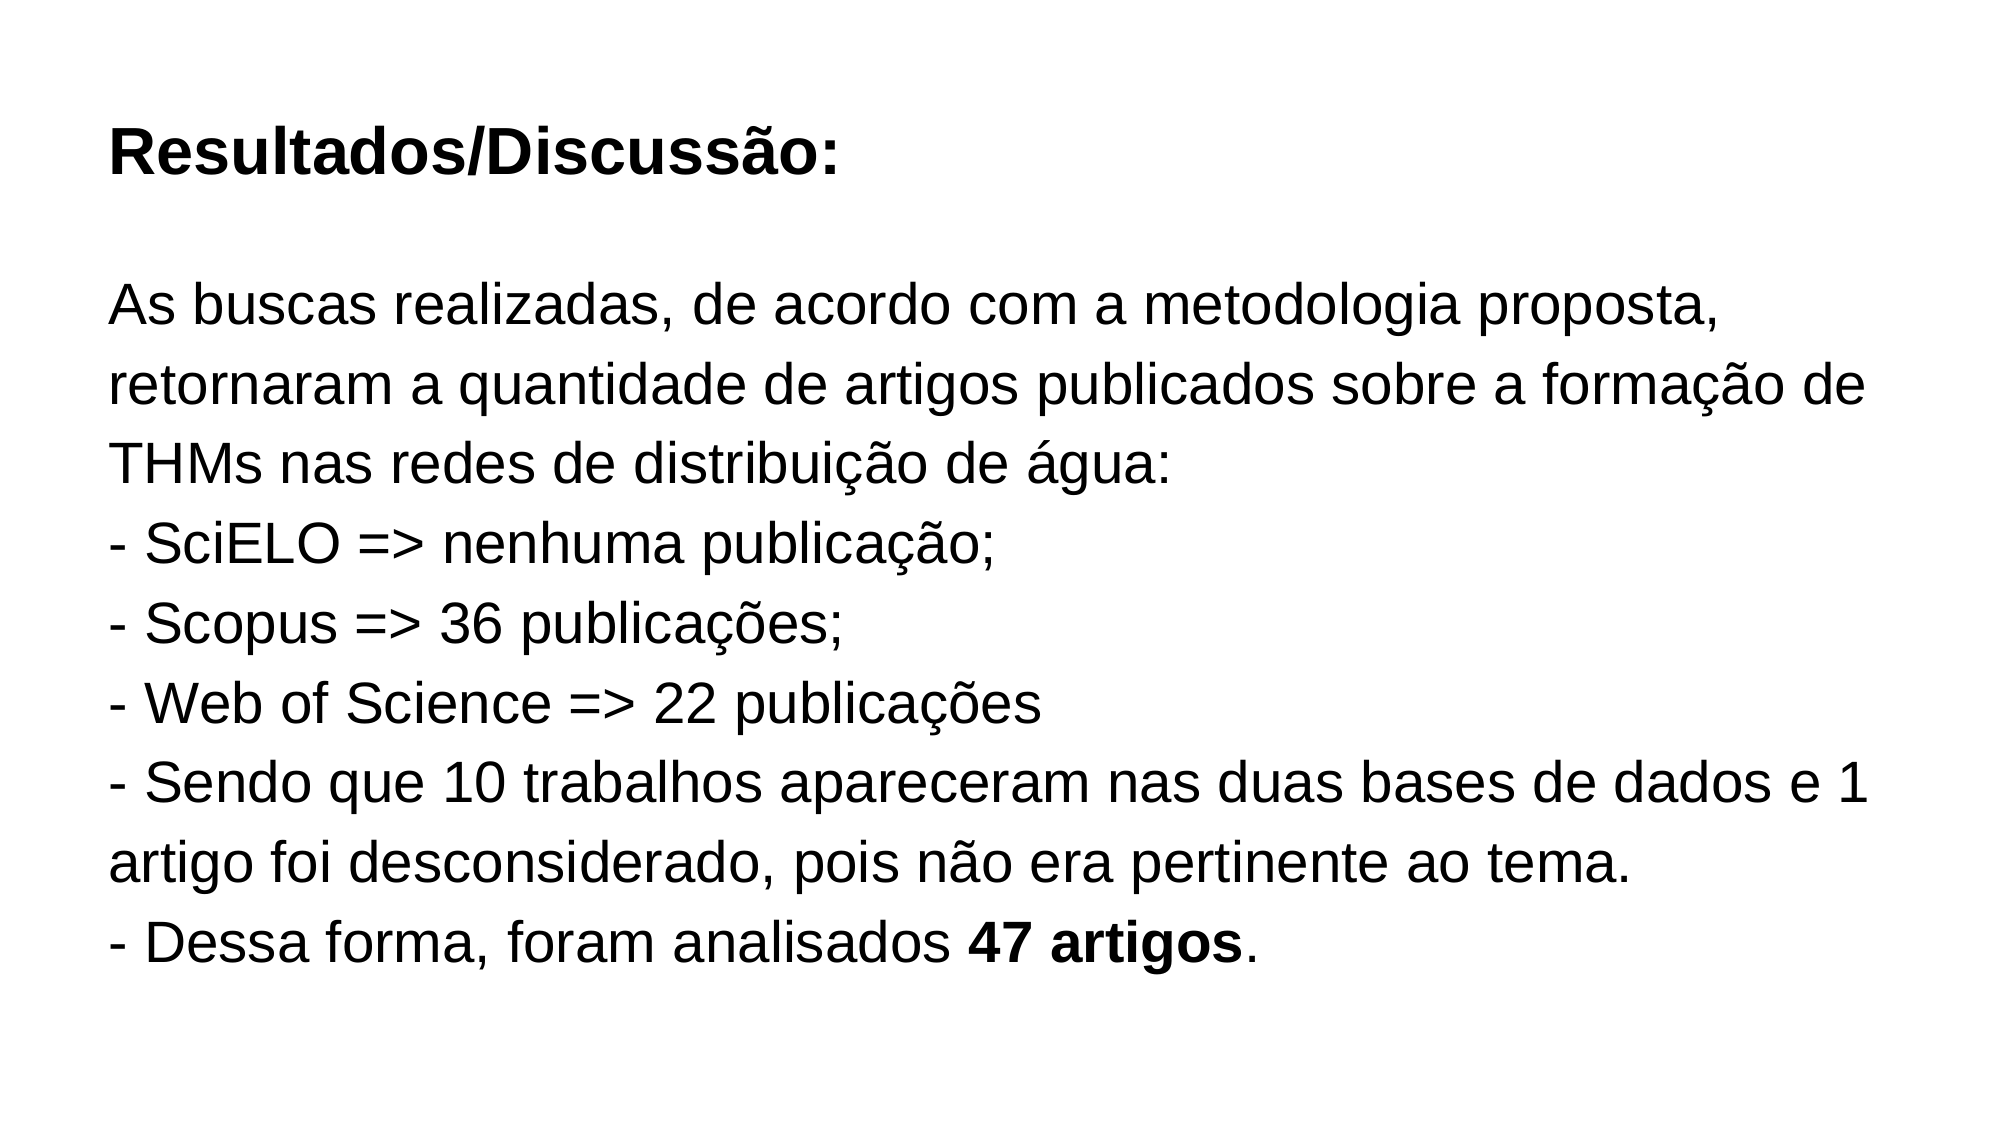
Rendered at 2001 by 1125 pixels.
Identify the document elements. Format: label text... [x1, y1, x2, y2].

title Resultados/Discussão: As buscas realizadas, de acordo com a metodologia proposta, retornaram a quantidade de artigos publicados sobre a formação de THMs nas redes de distribuição de água: - SciELO => nenhuma publicação; - Scopus => 36 publicações; - Web of Science => 22 publicações - Sendo que 10 trabalhos apareceram nas duas bases de dados e 1 artigo foi desconsiderado, pois não era pertinente ao tema. - Dessa forma, foram analisados 47 artigos. [93, 89, 1896, 1009]
